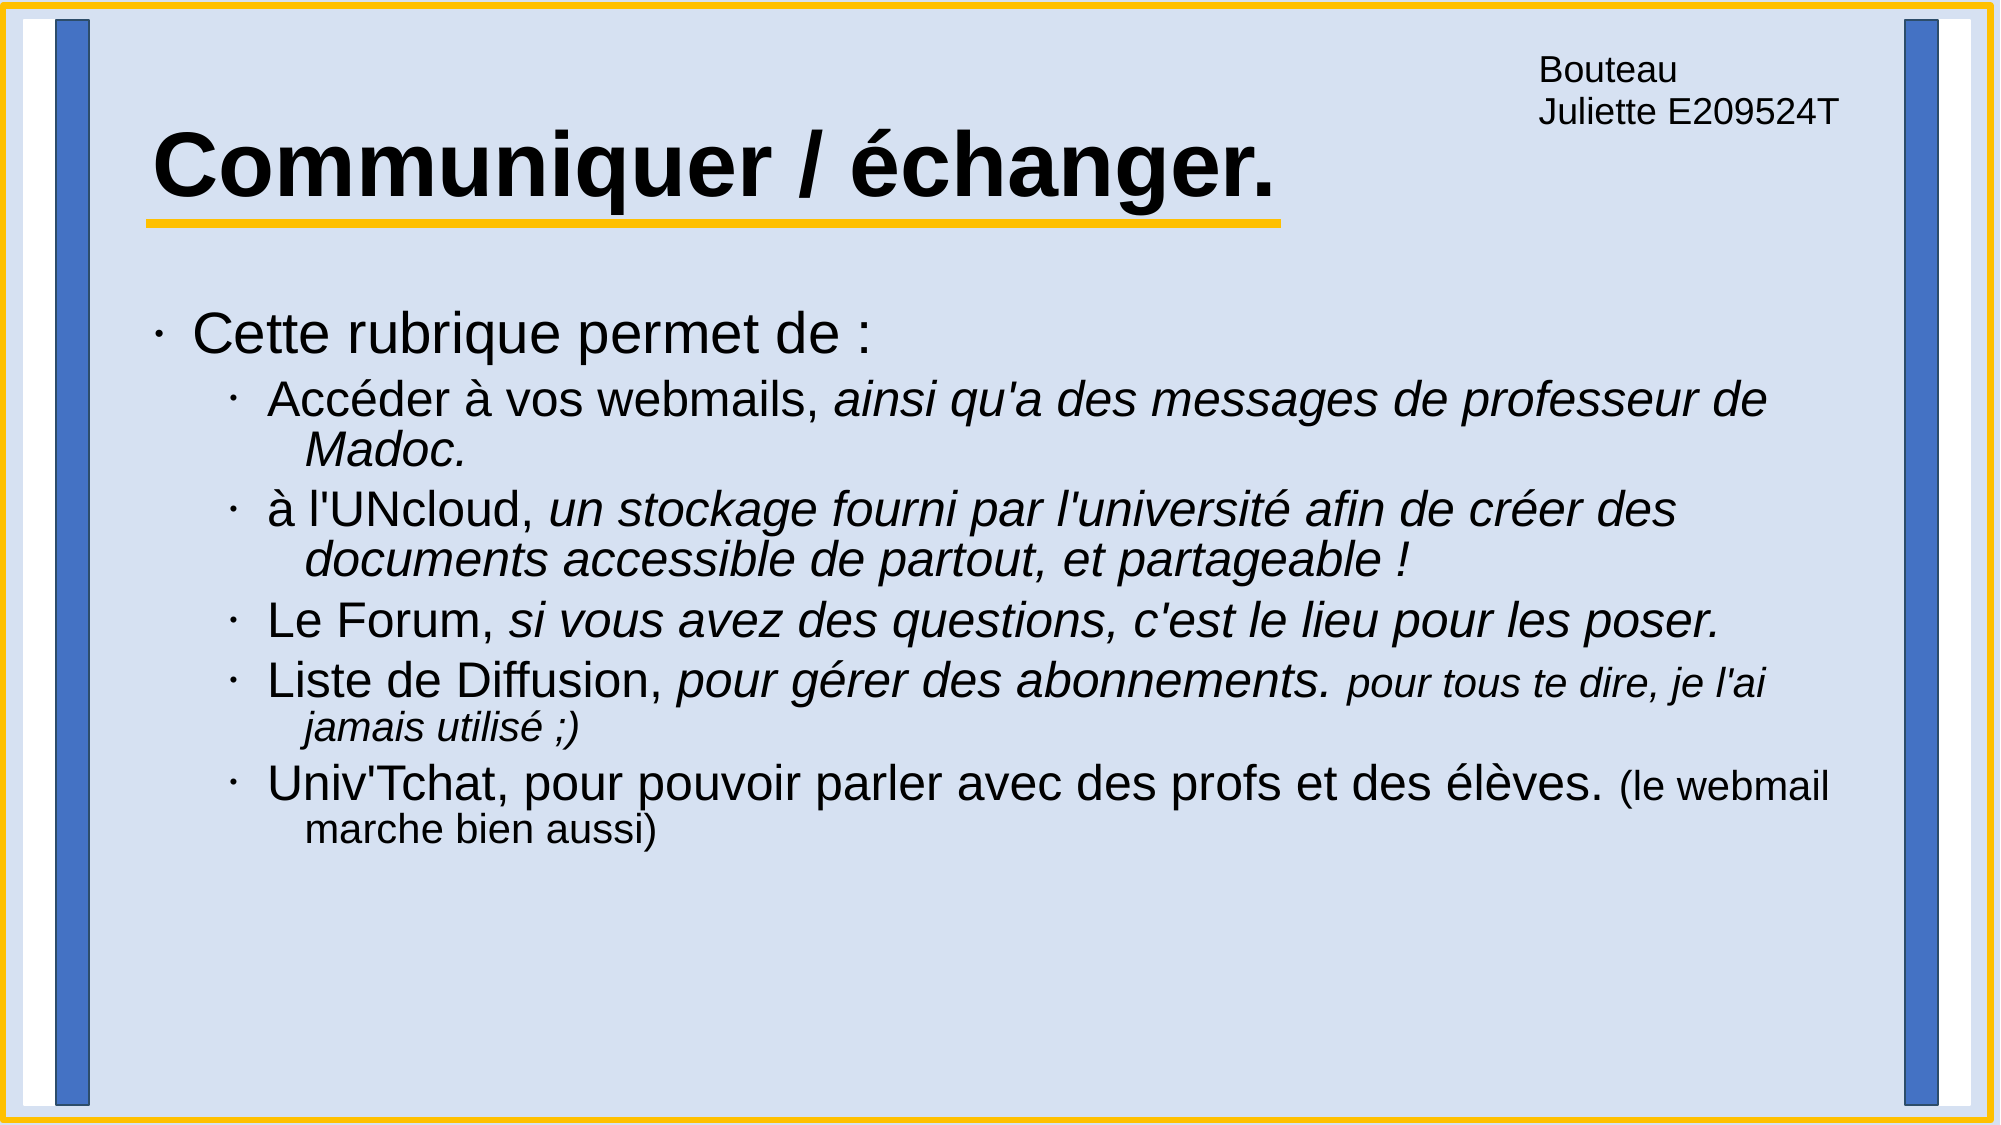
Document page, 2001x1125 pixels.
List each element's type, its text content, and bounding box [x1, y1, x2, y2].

text_box [1905, 20, 1938, 1106]
title Communiquer / échanger. [137, 59, 1863, 278]
text_box [56, 20, 89, 1106]
list Cette rubrique permet de : Accéder à vos webmails, ainsi qu'a des messages de professeur de Madoc. à l'UNcloud, un stockage fourni par l'université afin de créer des documents accessible de partout, et partageable ! Le Forum, si vous avez des questions, c'est le lieu pour les poser. Liste de Diffusion, pour gérer des abonnements. pour tous te dire, je l'ai jamais utilisé ;) Univ'Tchat, pour pouvoir parler avec des profs et des élèves. (le webmail marche bien aussi) [137, 299, 1863, 1014]
text_box Bouteau Juliette E209524T [1523, 41, 1863, 152]
text_box [23, 20, 55, 1106]
text_box [1939, 20, 1971, 1106]
